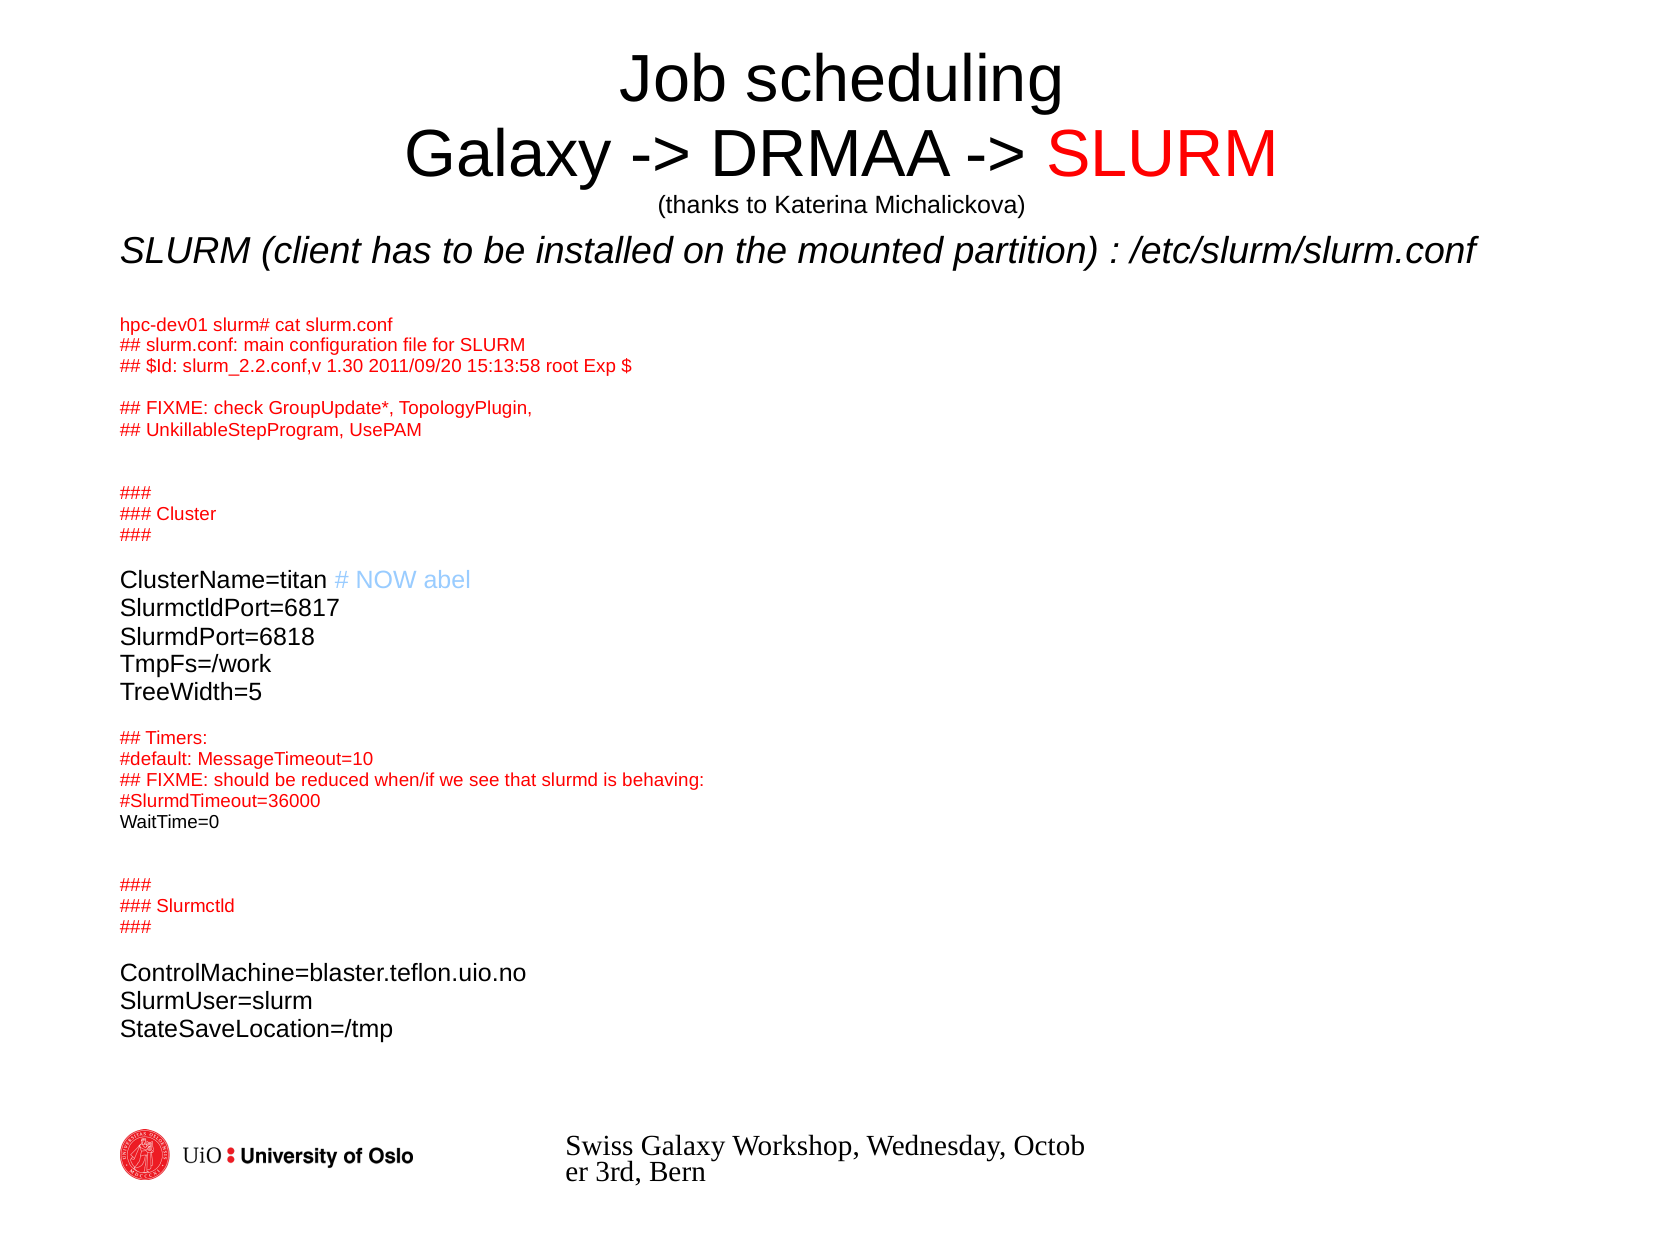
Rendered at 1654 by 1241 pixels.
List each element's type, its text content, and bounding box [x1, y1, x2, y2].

text_box SLURM (client has to be installed on the mounted partition) : /etc/slurm/slurm.conf hpc-dev01 slurm# cat slurm.conf ## slurm.conf: main configuration file for SLURM ## $Id: slurm_2.2.conf,v 1.30 2011/09/20 15:13:58 root Exp $ ## FIXME: check GroupUpdate*, TopologyPlugin, ## UnkillableStepProgram, UsePAM ### ### Cluster ### ClusterName=titan # NOW abel SlurmctldPort=6817 SlurmdPort=6818 TmpFs=/work TreeWidth=5 ## Timers: #default: MessageTimeout=10 ## FIXME: should be reduced when/if we see that slurmd is behaving: #SlurmdTimeout=36000 WaitTime=0 ### ### Slurmctld ### ControlMachine=blaster.teflon.uio.no SlurmUser=slurm StateSaveLocation=/tmp [105, 222, 1561, 1071]
picture [120, 1129, 413, 1180]
title Job scheduling Galaxy -> DRMAA -> SLURM (thanks to Katerina Michalickova) [259, 34, 1426, 222]
